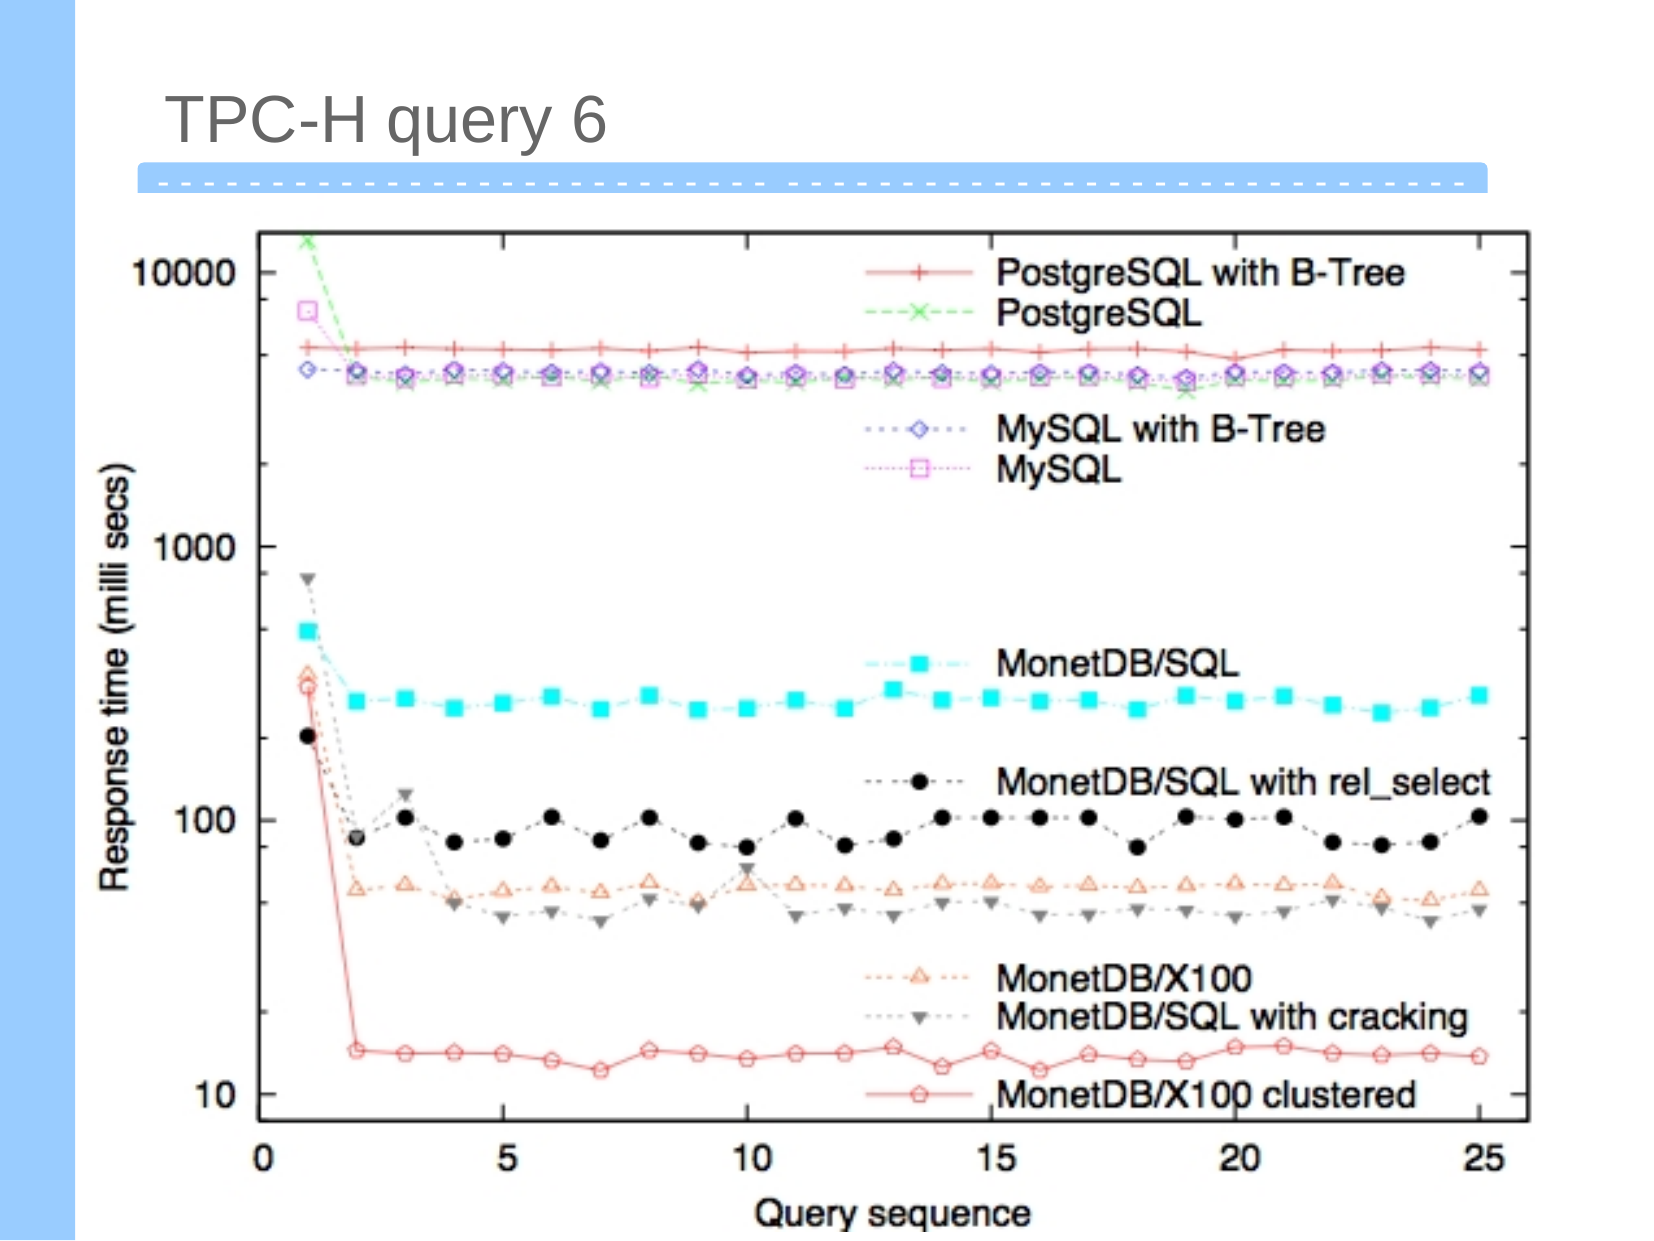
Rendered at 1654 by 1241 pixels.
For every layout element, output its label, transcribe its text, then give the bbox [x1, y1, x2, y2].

text_box TPC-H query 6 [150, 75, 1463, 165]
text_box [0, 0, 76, 1241]
text_box - - - - - - - - - - - - - - - - - - - - - - - - - - - - - - - - - - - - - - - - - - - - - - - - - - - - - - - - - [137, 162, 1488, 193]
picture [76, 193, 1589, 1232]
